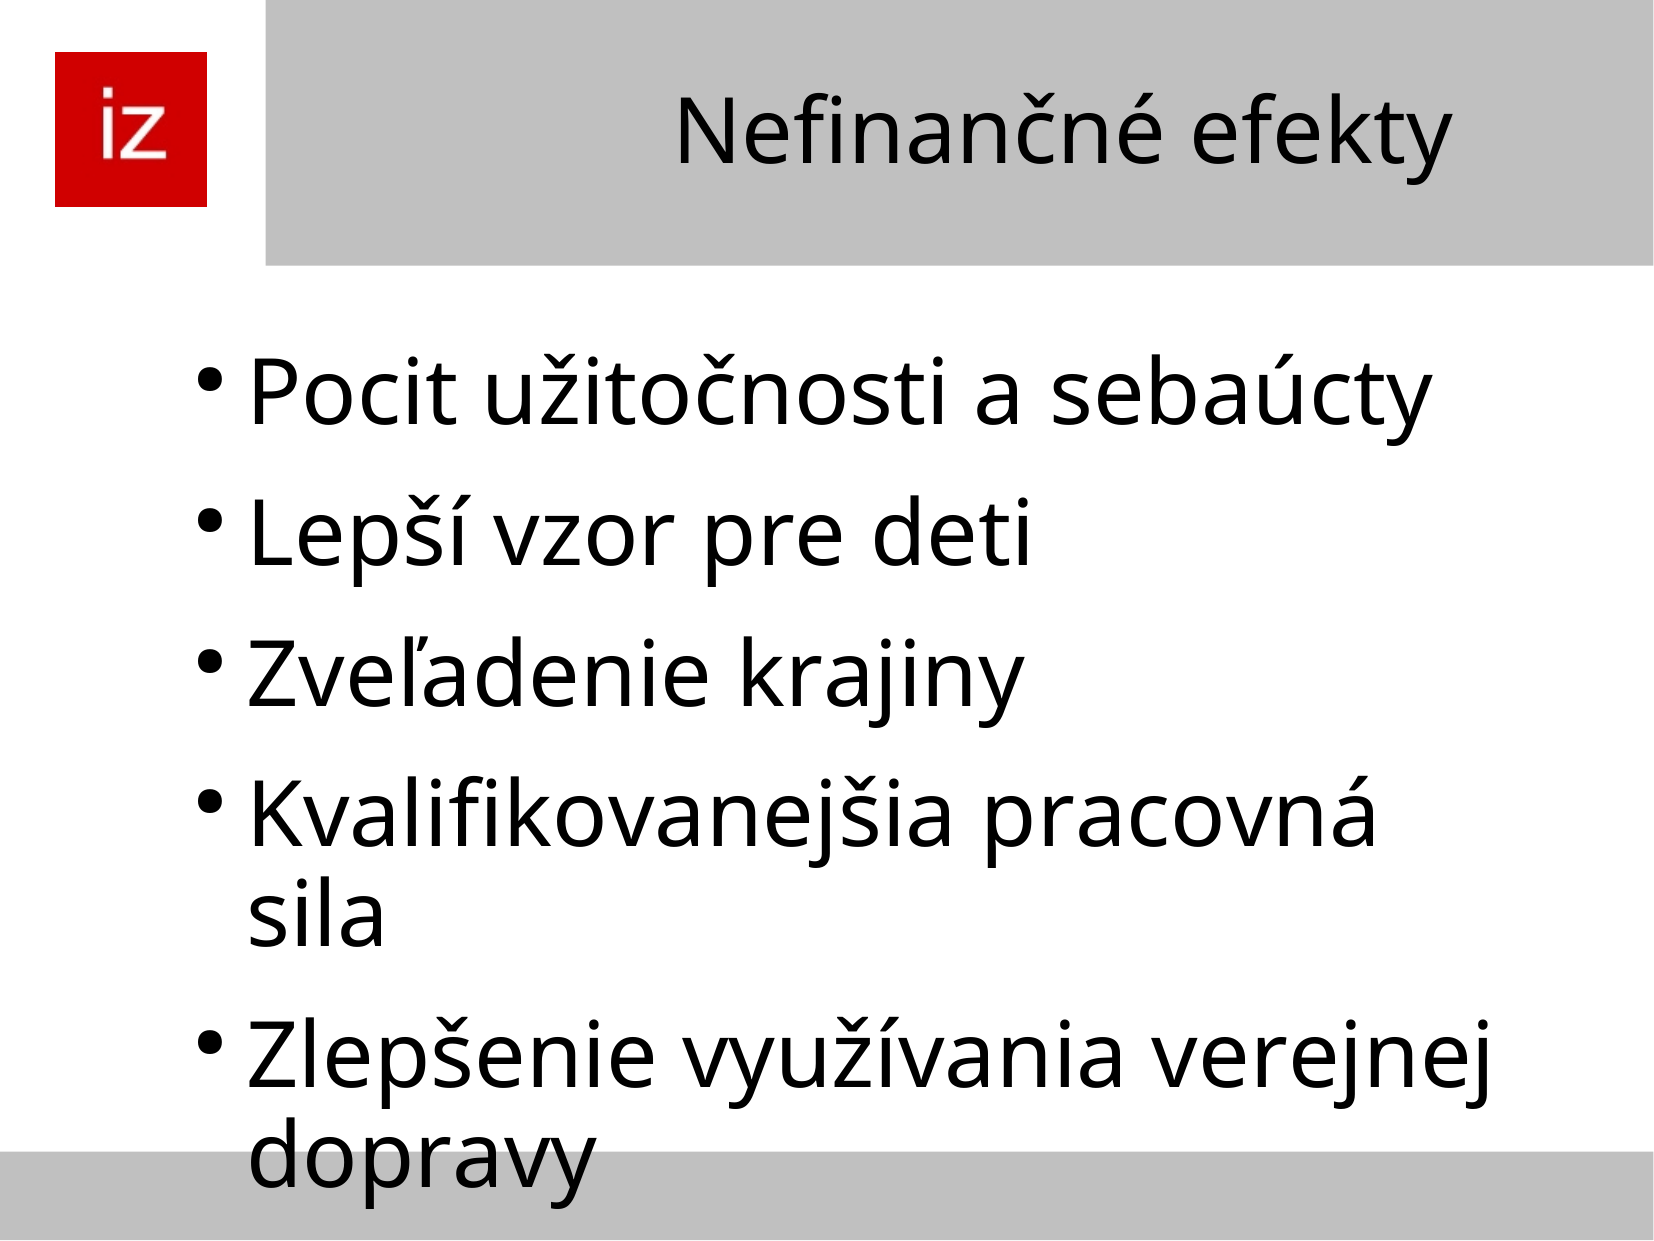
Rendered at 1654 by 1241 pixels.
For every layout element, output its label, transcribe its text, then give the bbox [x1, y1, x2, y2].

list Pocit užitočnosti a sebaúcty Lepší vzor pre deti Zveľadenie krajiny Kvalifikovanejšia pracovná sila Zlepšenie využívania verejnej dopravy ... [121, 344, 1533, 1136]
picture [55, 52, 207, 207]
title Nefinančné efekty [561, 29, 1565, 237]
